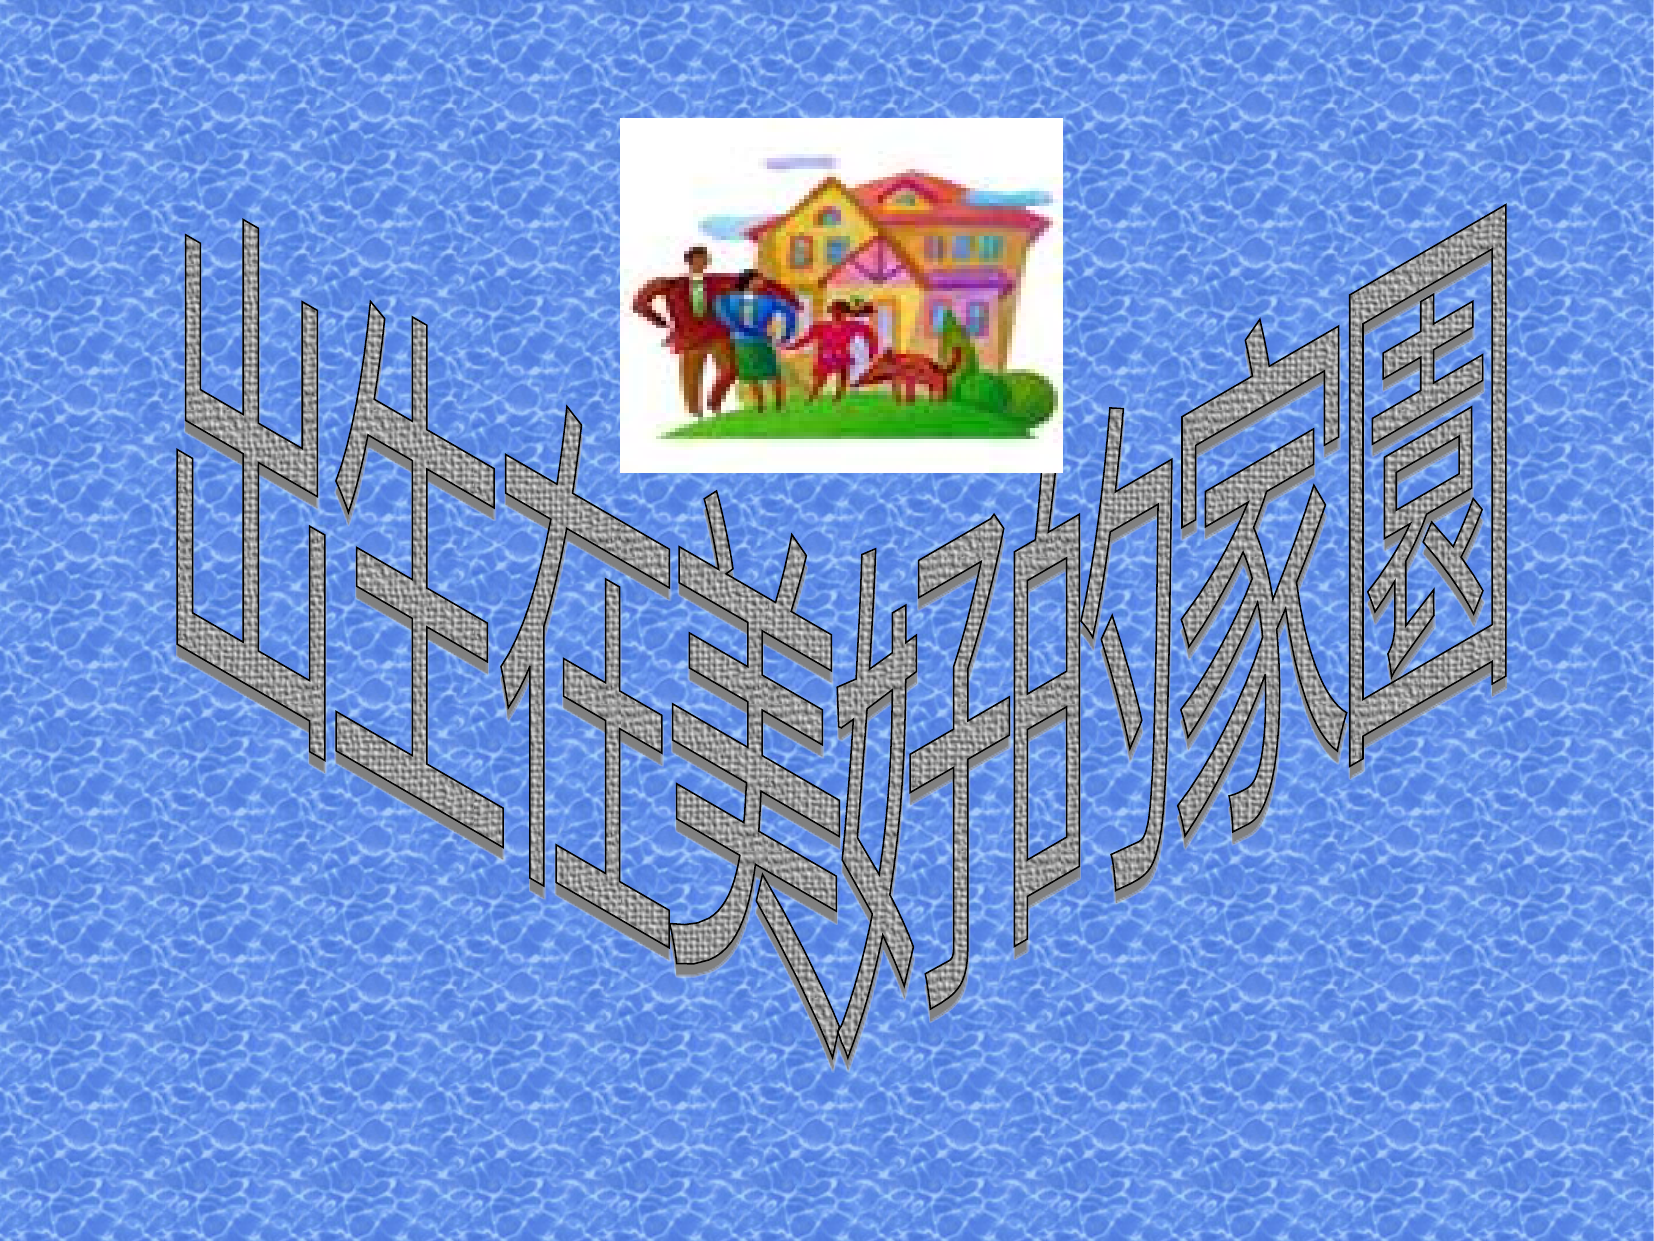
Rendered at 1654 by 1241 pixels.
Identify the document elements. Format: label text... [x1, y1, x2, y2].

text_box 出生在美好的家園 [1181, 319, 1339, 528]
text_box 出生在美好的家園 [556, 490, 840, 964]
text_box 出生在美好的家園 [1101, 615, 1142, 749]
text_box 出生在美好的家園 [335, 301, 504, 848]
picture [0, 0, 1654, 1241]
text_box 出生在美好的家園 [1349, 204, 1506, 767]
text_box 出生在美好的家園 [1081, 407, 1172, 891]
text_box 出生在美好的家園 [910, 514, 1010, 1010]
text_box 出生在美好的家園 [177, 219, 325, 761]
text_box 出生在美好的家園 [756, 548, 917, 1058]
text_box 出生在美好的家園 [501, 406, 670, 887]
text_box 出生在美好的家園 [1014, 473, 1080, 947]
text_box 出生在美好的家園 [1177, 428, 1347, 836]
